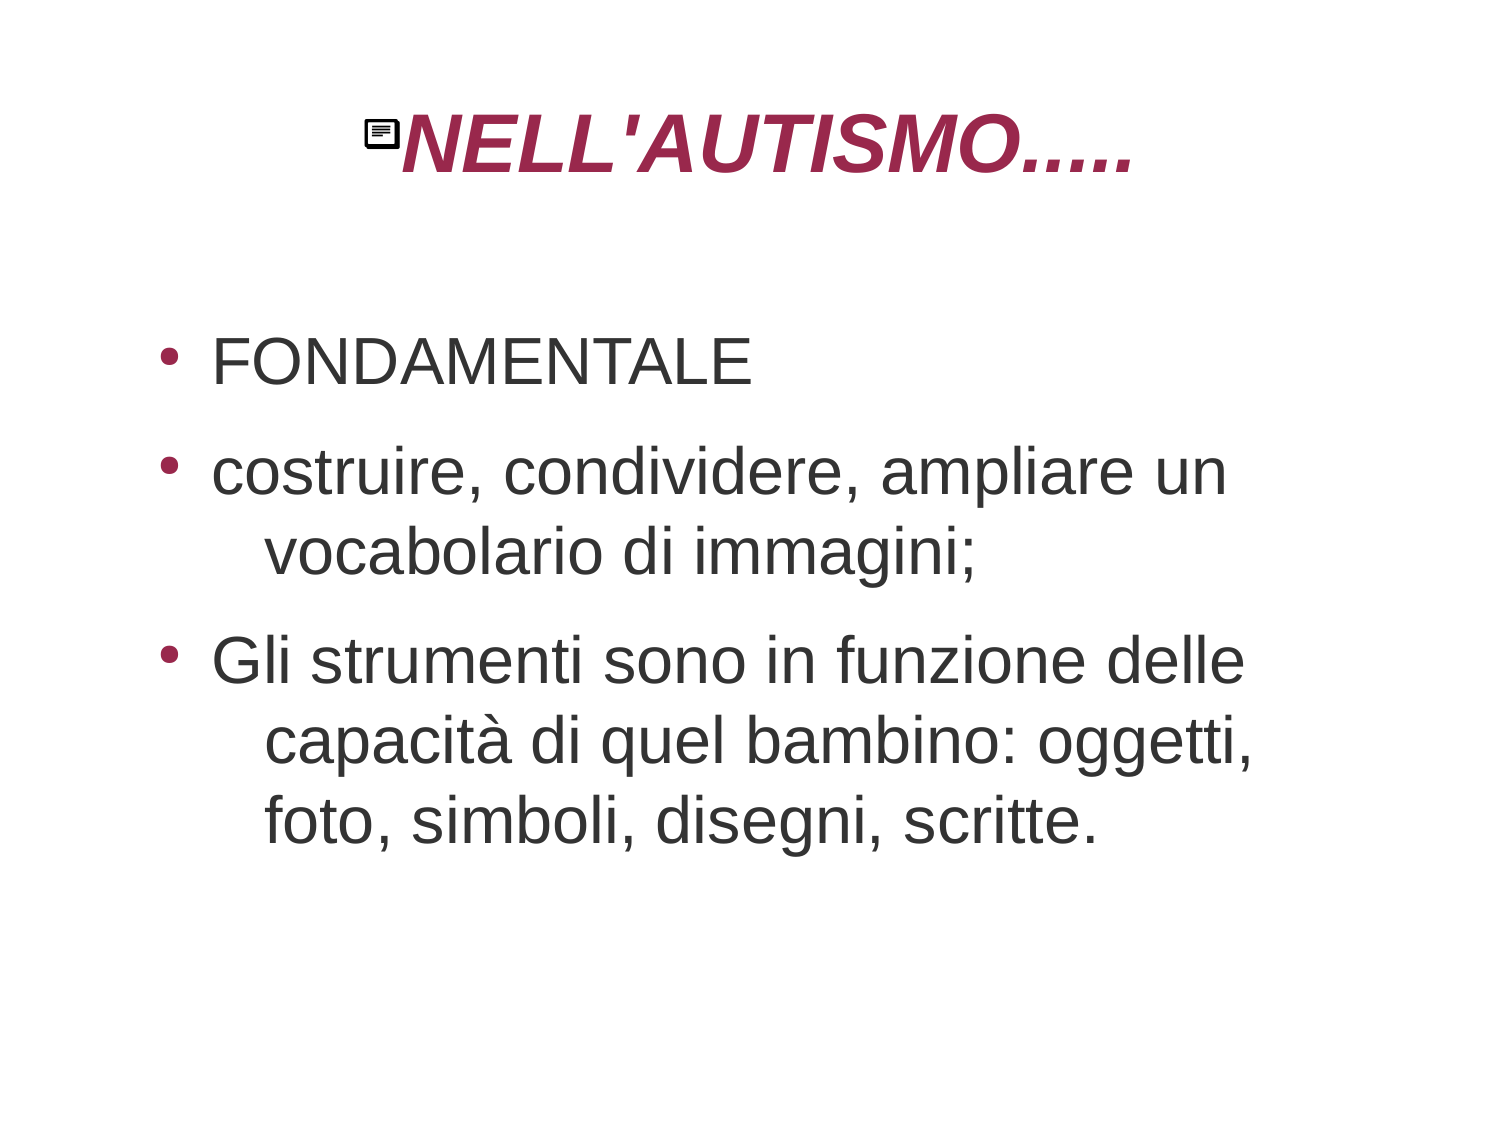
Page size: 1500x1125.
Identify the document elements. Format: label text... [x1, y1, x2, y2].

list FONDAMENTALE costruire, condividere, ampliare un vocabolario di immagini; Gli strumenti sono in funzione delle capacità di quel bambino: oggetti, foto, simboli, disegni, scritte. [122, 318, 1376, 1027]
title NELL'AUTISMO..... [75, 44, 1425, 233]
